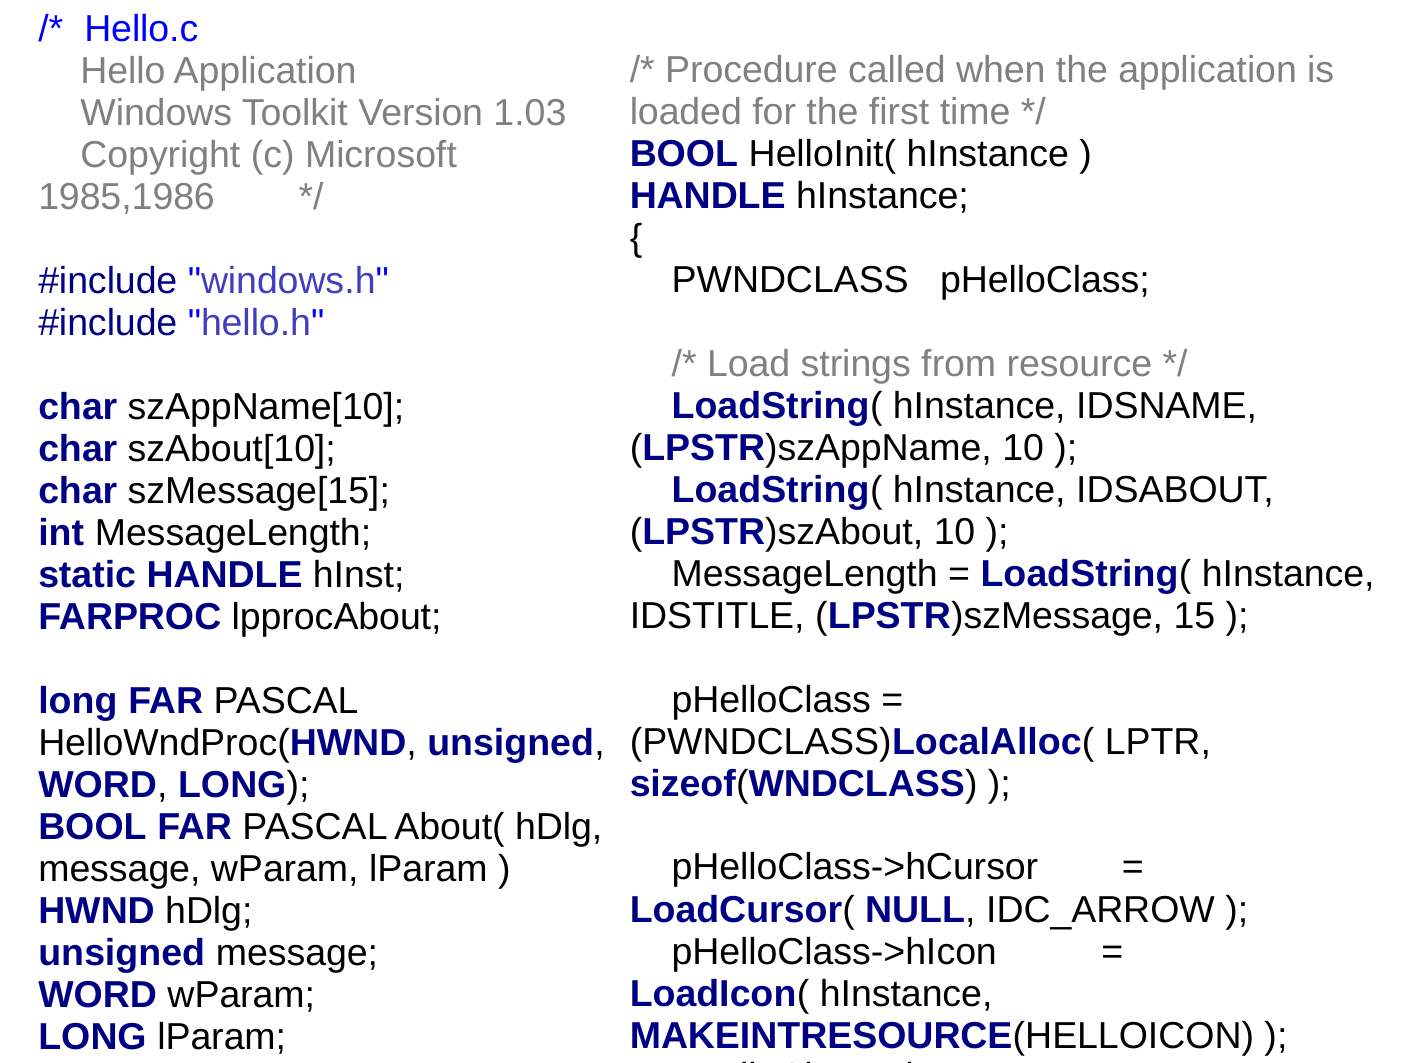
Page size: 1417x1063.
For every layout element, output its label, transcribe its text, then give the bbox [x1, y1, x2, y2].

text_box /* Procedure called when the application is loaded for the first time */ BOOL HelloInit( hInstance ) HANDLE hInstance; { PWNDCLASS pHelloClass; /* Load strings from resource */ LoadString( hInstance, IDSNAME, (LPSTR)szAppName, 10 ); LoadString( hInstance, IDSABOUT, (LPSTR)szAbout, 10 ); MessageLength = LoadString( hInstance, IDSTITLE, (LPSTR)szMessage, 15 ); pHelloClass = (PWNDCLASS)LocalAlloc( LPTR, sizeof(WNDCLASS) ); pHelloClass->hCursor = LoadCursor( NULL, IDC_ARROW ); pHelloClass->hIcon = LoadIcon( hInstance, MAKEINTRESOURCE(HELLOICON) ); pHelloClass->lpszMenuName = (LPSTR)NULL; pHelloClass->lpszClassName = (LPSTR)szAppName; pHelloClass->hbrBackground = (HBRUSH)GetStockObject( WHITE_BRUSH ); pHelloClass->hInstance = hInstance; pHelloClass->style = CS_HREDRAW | CS_VREDRAW; pHelloClass->lpfnWndProc = HelloWndProc; if (!RegisterClass( (LPWNDCLASS)pHelloClass ) ) /* Initialization failed. * Windows will automatically deallocate all allocated memory. */ return FALSE; LocalFree( (HANDLE)pHelloClass ); return TRUE; /* Initialization succeeded */ } [615, 40, 1417, 1003]
text_box /* Hello.c Hello Application Windows Toolkit Version 1.03 Copyright (c) Microsoft 1985,1986 */ #include "windows.h" #include "hello.h" char szAppName[10]; char szAbout[10]; char szMessage[15]; int MessageLength; static HANDLE hInst; FARPROC lpprocAbout; long FAR PASCAL HelloWndProc(HWND, unsigned, WORD, LONG); BOOL FAR PASCAL About( hDlg, message, wParam, lParam ) HWND hDlg; unsigned message; WORD wParam; LONG lParam; { if (message == WM_COMMAND) { EndDialog( hDlg, TRUE ); return TRUE; } else if (message == WM_INITDIALOG) return TRUE; else return FALSE; } void HelloPaint( hDC ) HDC hDC; { TextOut( hDC, (short)10, (short)10, (LPSTR)szMessage, (short)MessageLength ); } [23, 0, 638, 1063]
